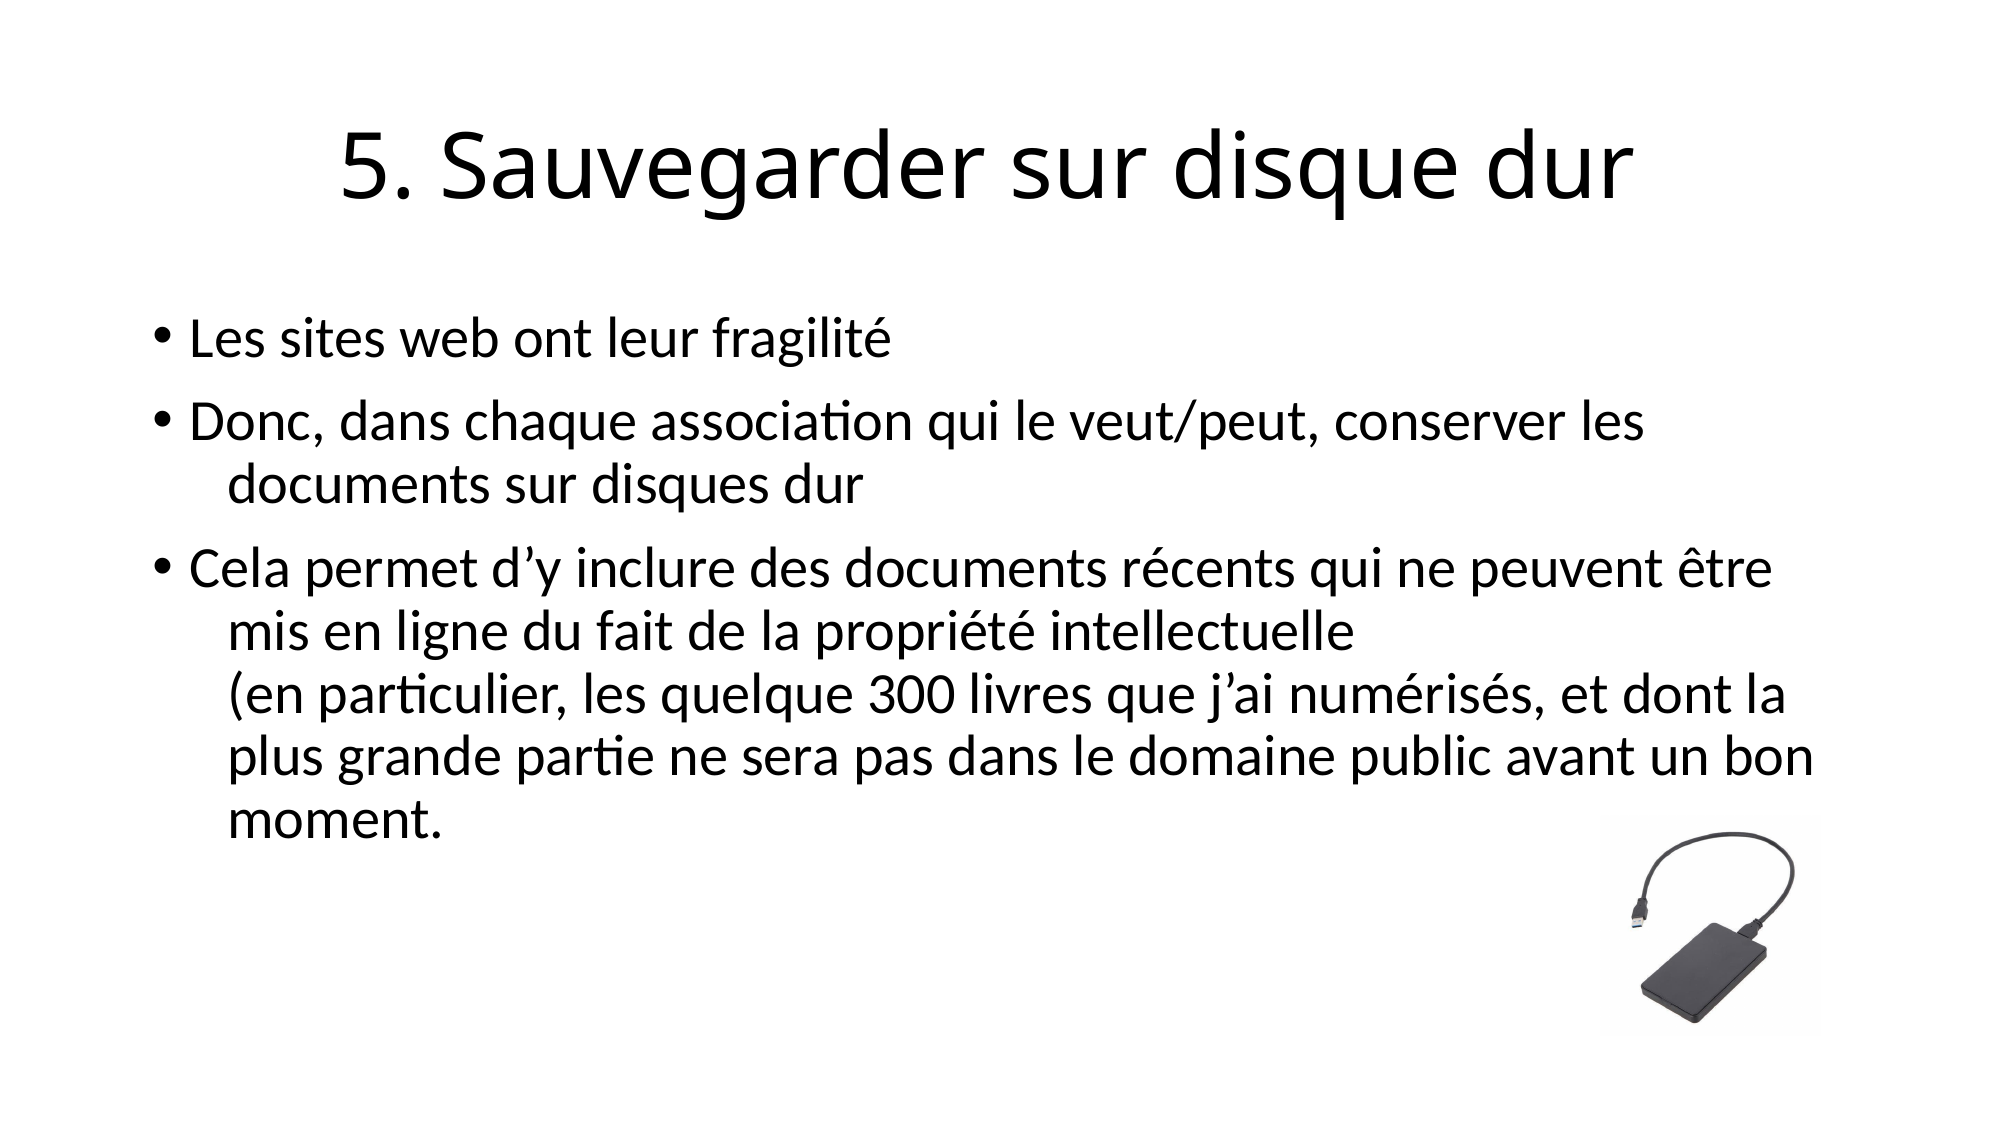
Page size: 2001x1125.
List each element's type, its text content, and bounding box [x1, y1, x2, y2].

title 5. Sauvegarder sur disque dur [137, 59, 1863, 278]
list Les sites web ont leur fragilité Donc, dans chaque association qui le veut/peut, conserver les documents sur disques dur Cela permet d’y inclure des documents récents qui ne peuvent être mis en ligne du fait de la propriété intellectuelle (en particulier, les quelque 300 livres que j’ai numérisés, et dont la plus grande partie ne sera pas dans le domaine public avant un bon moment. [137, 299, 1863, 1014]
picture [1600, 815, 1821, 1036]
